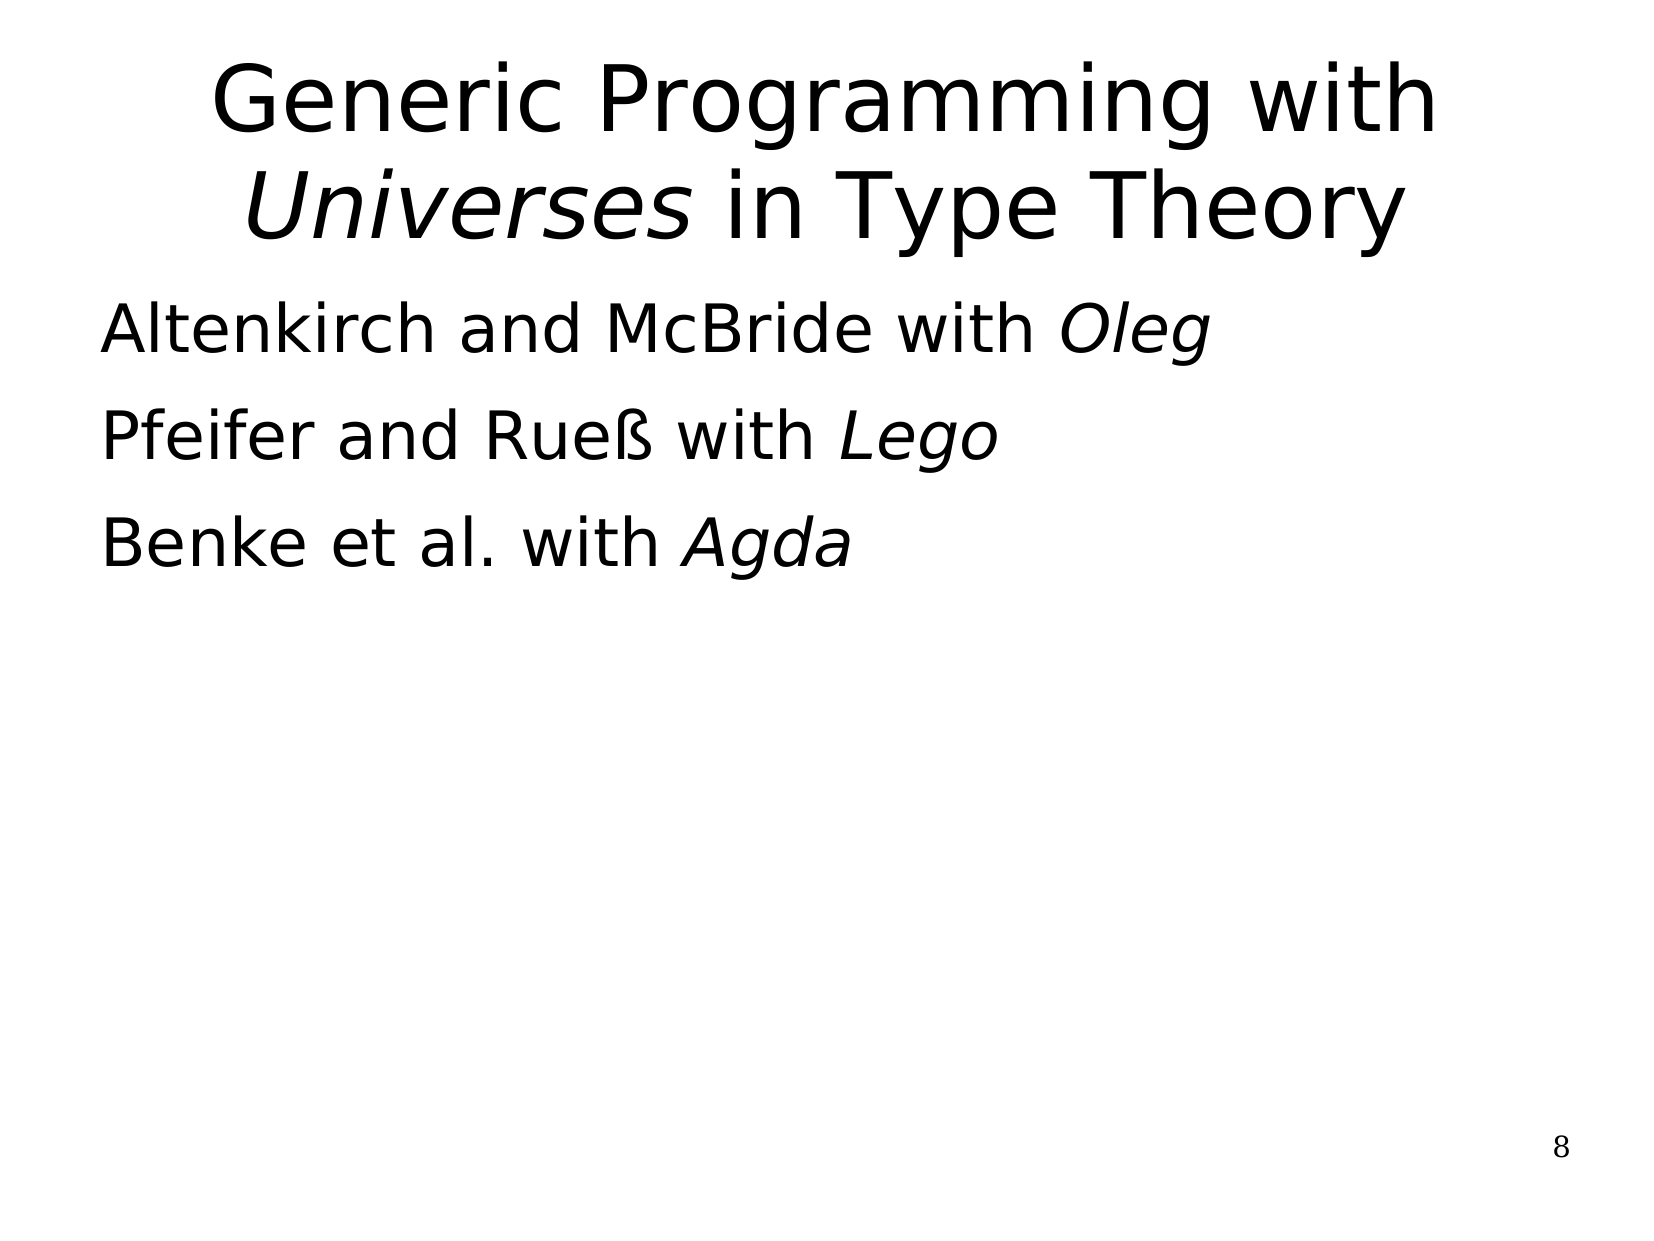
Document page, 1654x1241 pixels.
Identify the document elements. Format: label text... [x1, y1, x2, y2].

title Generic Programming with Universes in Type Theory [82, 45, 1571, 261]
list Altenkirch and McBride with Oleg Pfeifer and Rueß with Lego Benke et al. with Agda [82, 290, 1571, 1094]
